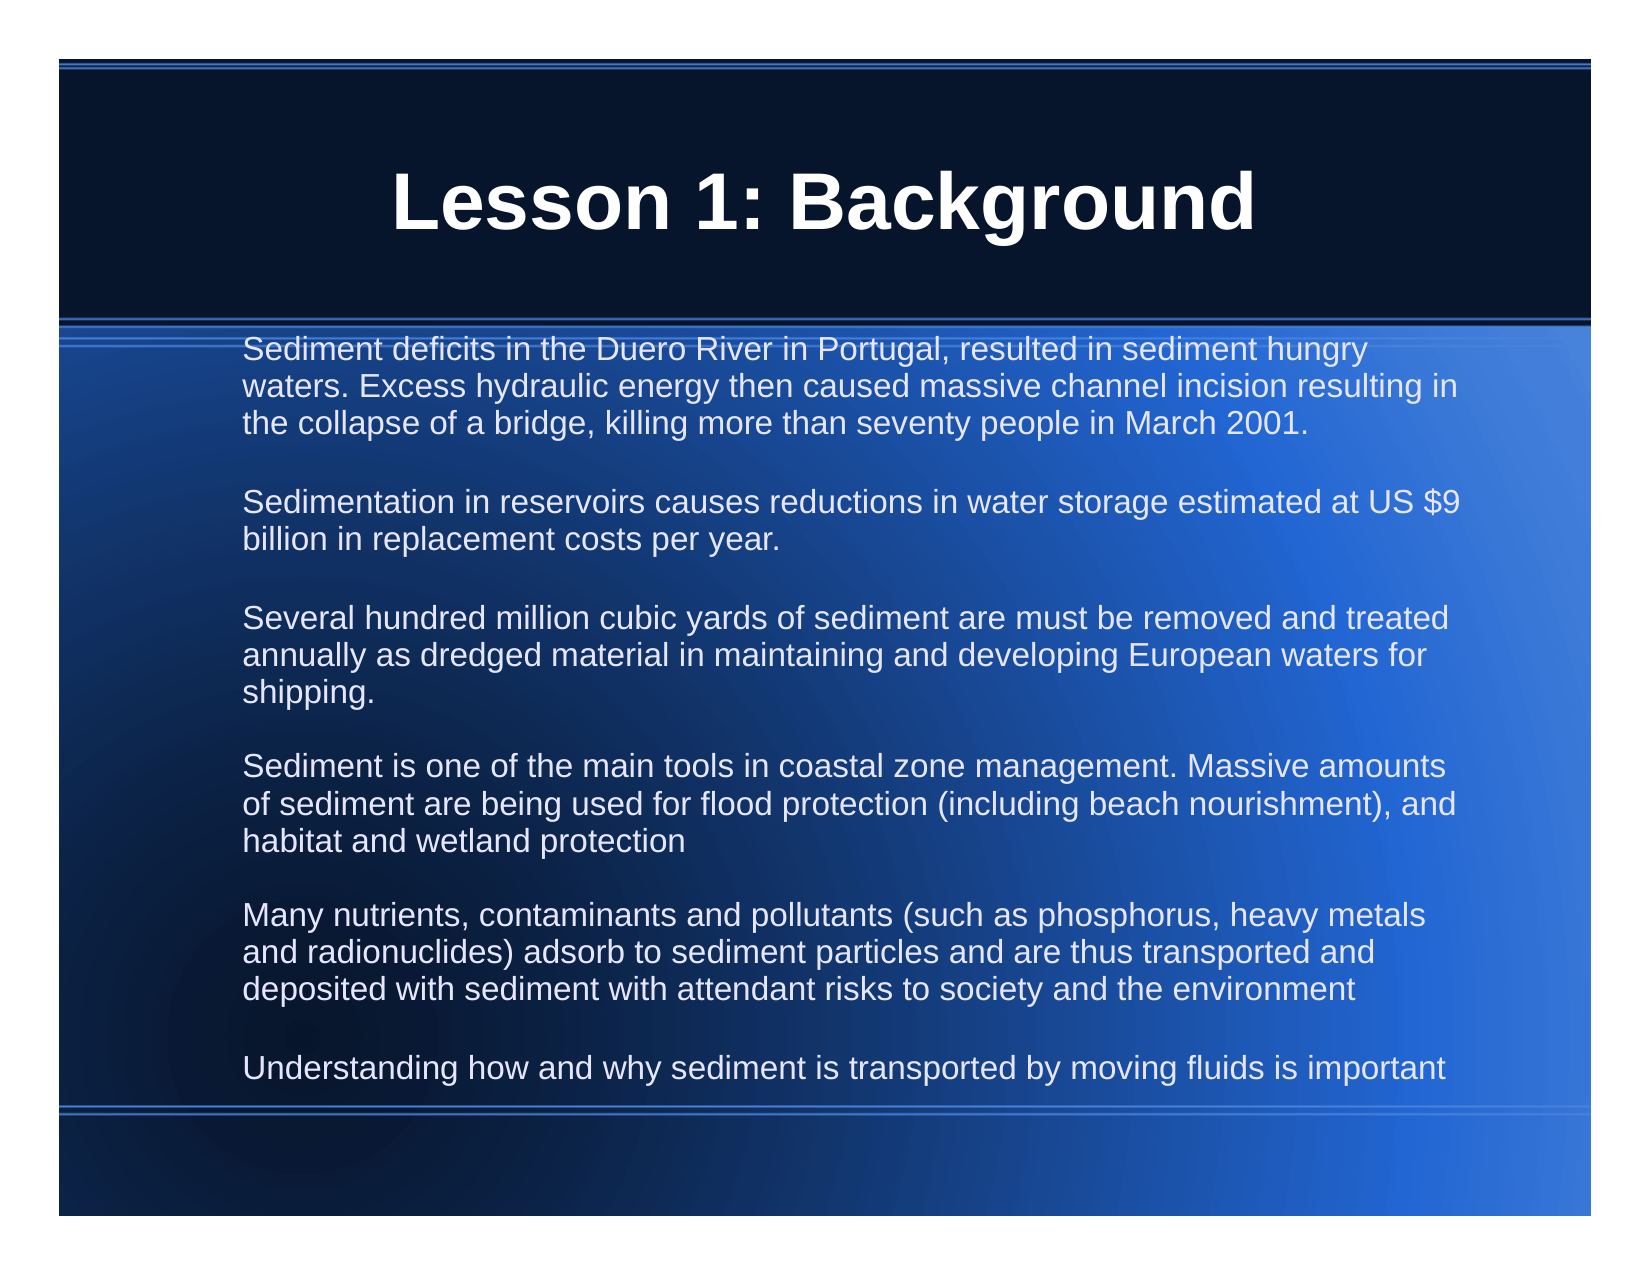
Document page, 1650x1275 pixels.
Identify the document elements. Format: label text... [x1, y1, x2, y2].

title Lesson 1: Background [135, 105, 1515, 299]
text_box Sediment deficits in the Duero River in Portugal, resulted in sediment hungry waters. Excess hydraulic energy then caused massive channel incision resulting in the collapse of a bridge, killing more than seventy people in March 2001. Sedimentation in reservoirs causes reductions in water storage estimated at US $9 billion in replacement costs per year. Several hundred million cubic yards of sediment are must be removed and treated annually as dredged material in maintaining and developing European waters for shipping. Sediment is one of the main tools in coastal zone management. Massive amounts of sediment are being used for flood protection (including beach nourishment), and habitat and wetland protection Many nutrients, contaminants and pollutants (such as phosphorus, heavy metals and radionuclides) adsorb to sediment particles and are thus transported and deposited with sediment with attendant risks to society and the environment Understanding how and why sediment is transported by moving fluids is important [227, 323, 1488, 1098]
list [135, 390, 1515, 1154]
picture [59, 59, 1591, 1216]
